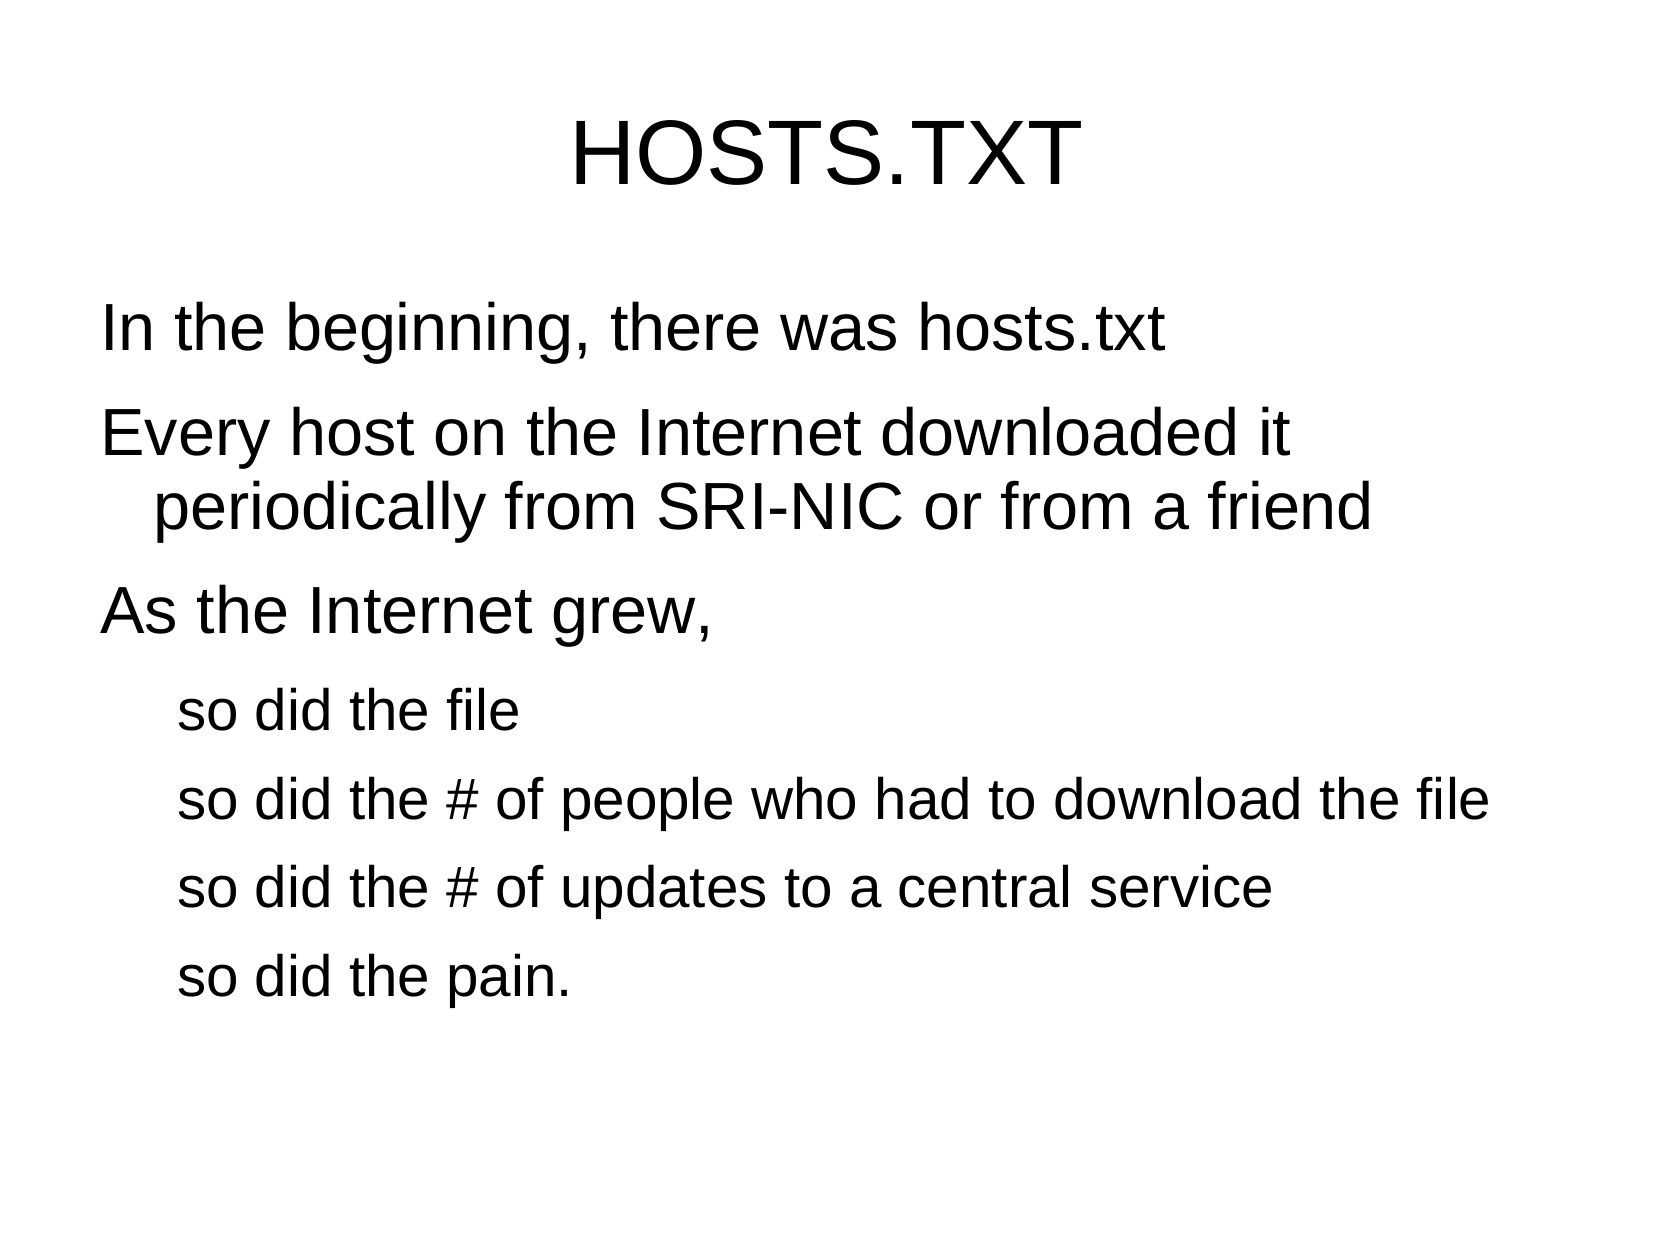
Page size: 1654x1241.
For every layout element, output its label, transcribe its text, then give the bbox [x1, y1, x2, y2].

list In the beginning, there was hosts.txt Every host on the Internet downloaded it periodically from SRI-NIC or from a friend As the Internet grew, so did the file so did the # of people who had to download the file so did the # of updates to a central service so did the pain. [82, 290, 1571, 1094]
title HOSTS.TXT [82, 56, 1571, 250]
